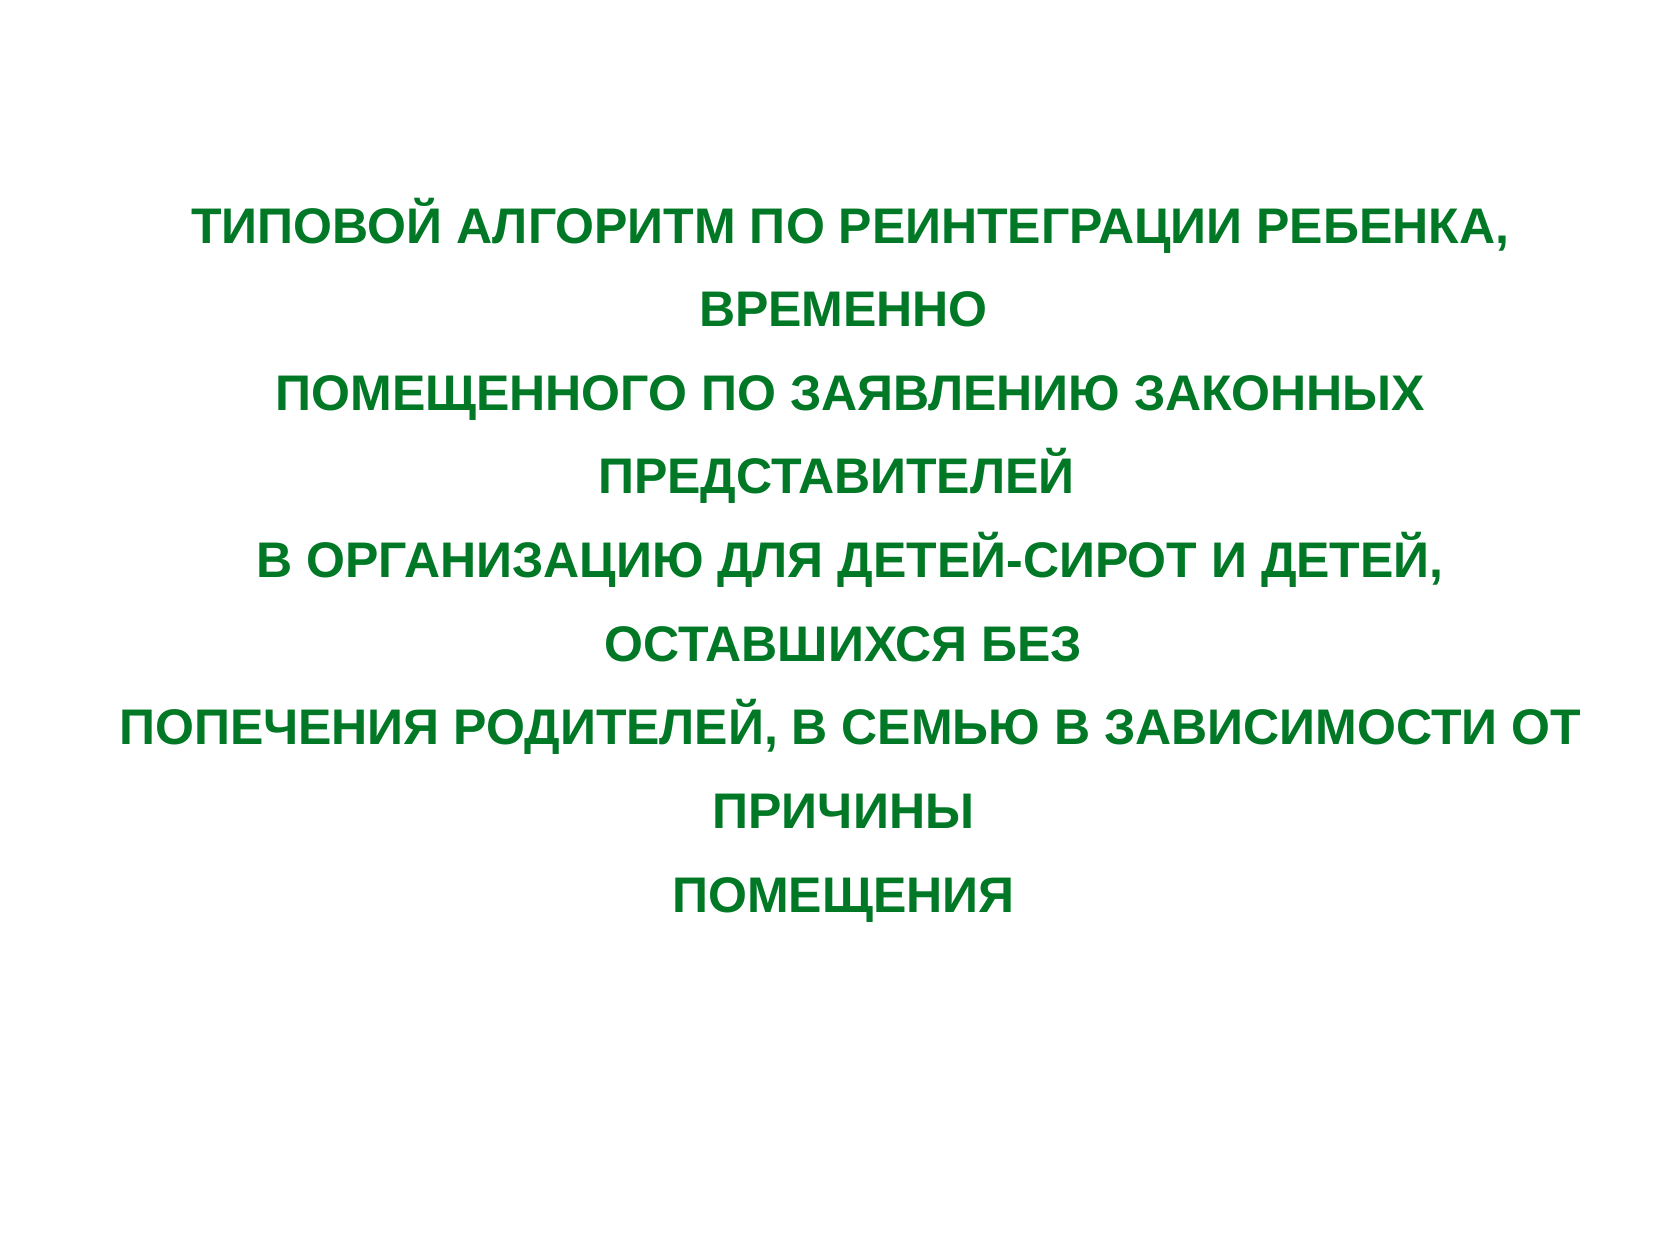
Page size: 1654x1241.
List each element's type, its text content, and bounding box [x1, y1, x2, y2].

title ТИПОВОЙ АЛГОРИТМ ПО РЕИНТЕГРАЦИИ РЕБЕНКА, ВРЕМЕННО ПОМЕЩЕННОГО ПО ЗАЯВЛЕНИЮ ЗАКОННЫХ ПРЕДСТАВИТЕЛЕЙ В ОРГАНИЗАЦИЮ ДЛЯ ДЕТЕЙ-СИРОТ И ДЕТЕЙ, ОСТАВШИХСЯ БЕЗ ПОПЕЧЕНИЯ РОДИТЕЛЕЙ, В СЕМЬЮ В ЗАВИСИМОСТИ ОТ ПРИЧИНЫ ПОМЕЩЕНИЯ [106, 175, 1595, 917]
